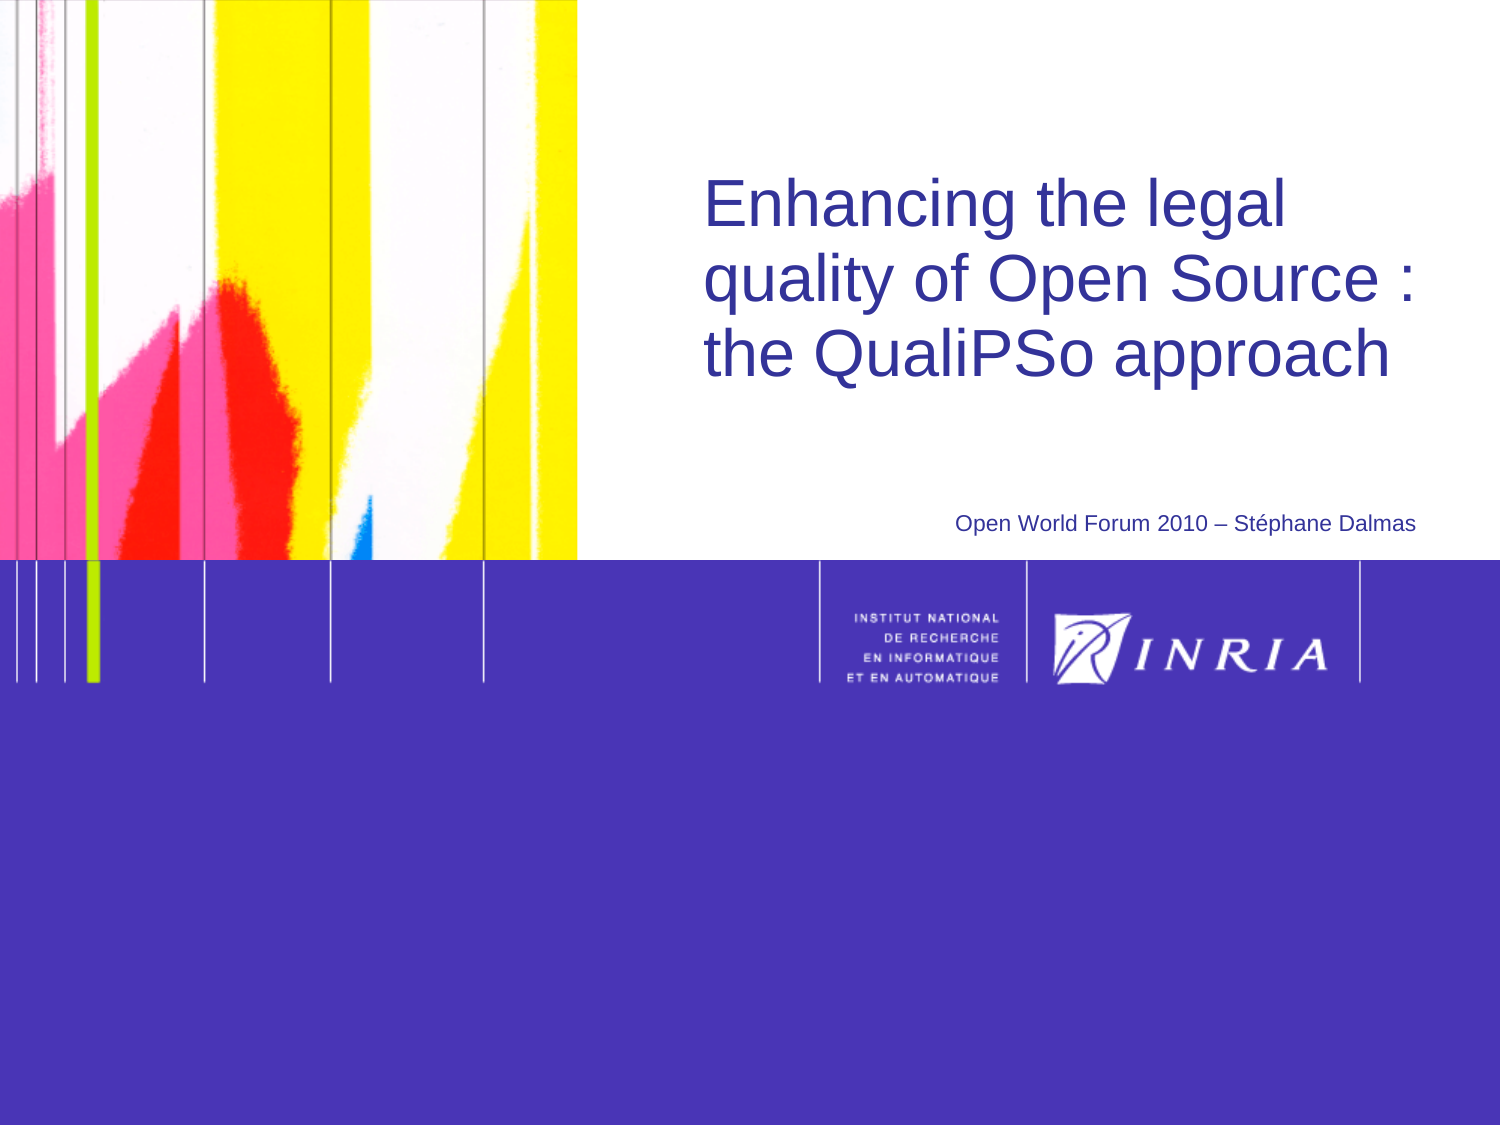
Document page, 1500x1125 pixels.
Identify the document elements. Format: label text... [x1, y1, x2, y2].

picture [0, 0, 1500, 1125]
text_box Open World Forum 2010 – Stéphane Dalmas [712, 510, 1417, 542]
title Enhancing the legal quality of Open Source : the QualiPSo approach [688, 60, 1440, 496]
